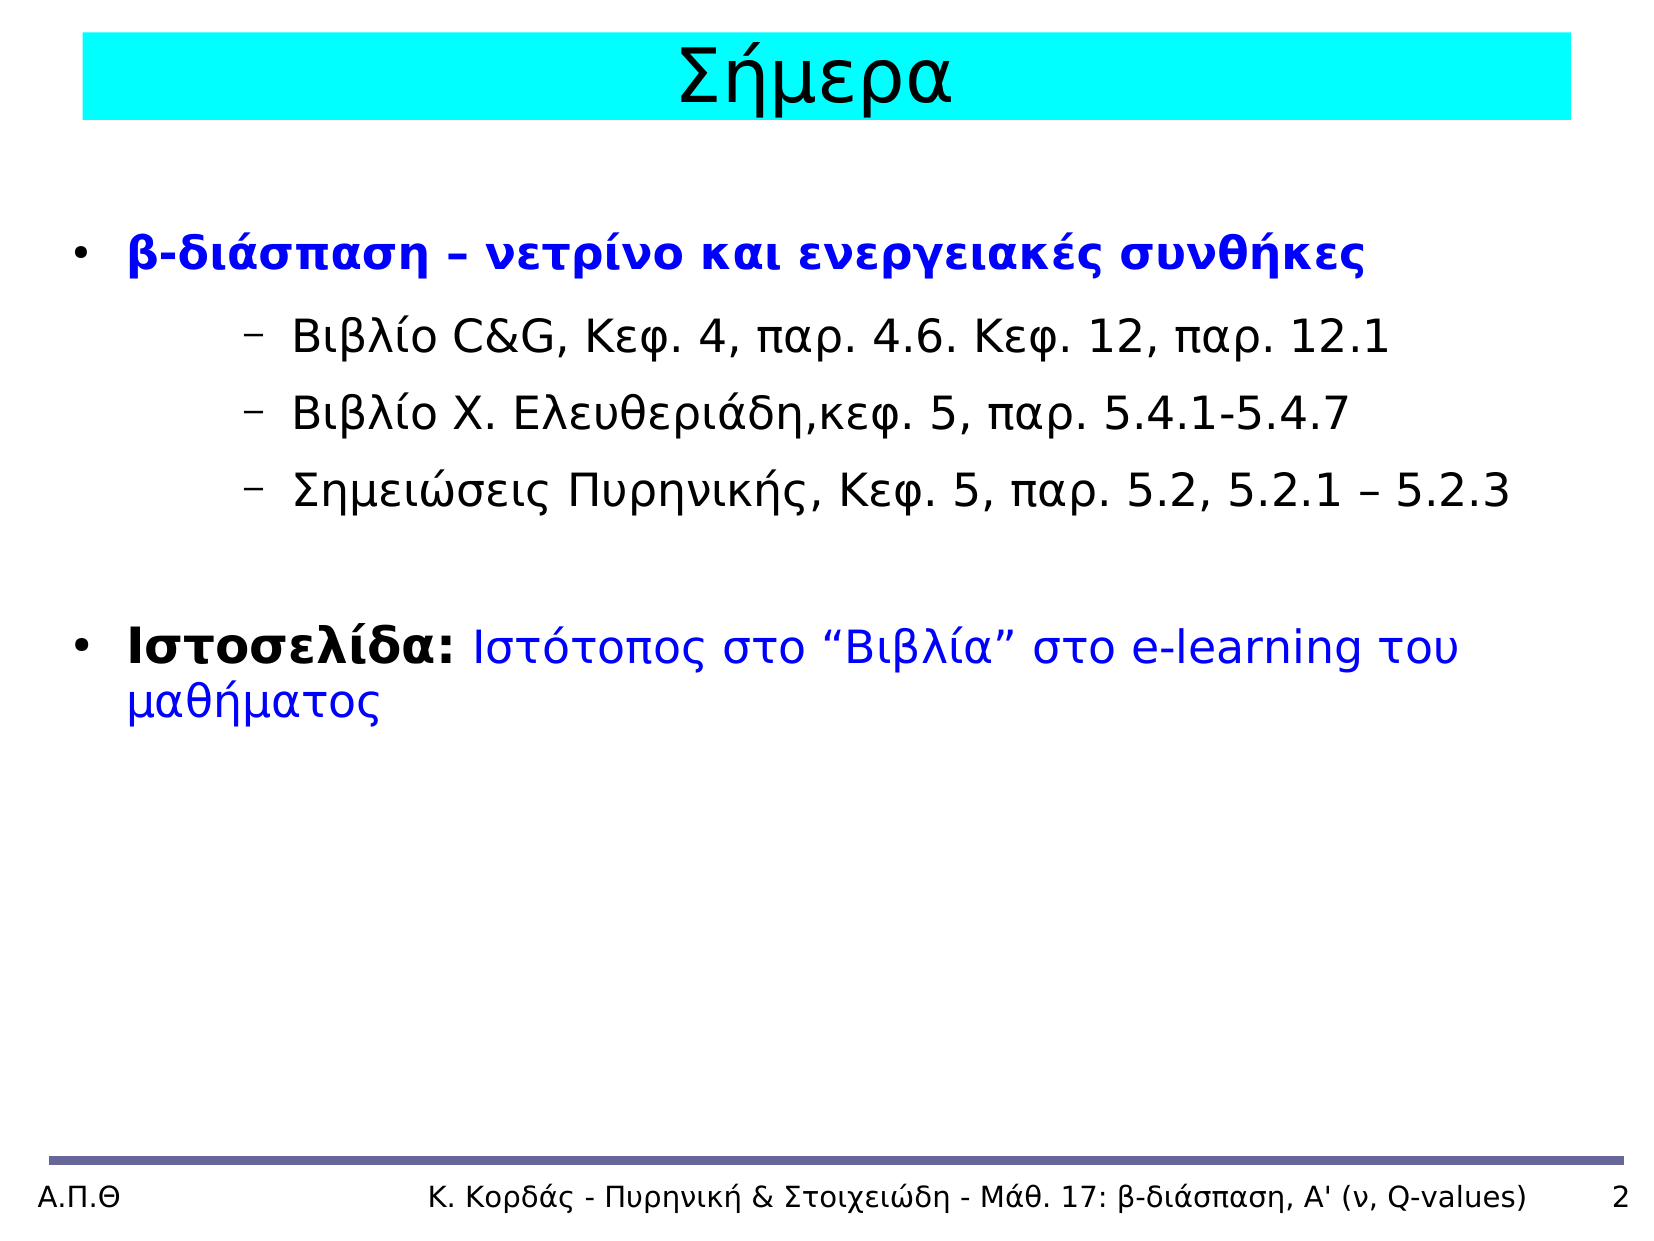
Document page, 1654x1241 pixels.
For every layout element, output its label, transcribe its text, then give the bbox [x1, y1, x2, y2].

list β-διάσπαση – νετρίνο και ενεργειακές συνθήκες Βιβλίο C&G, Κεφ. 4, παρ. 4.6. Κεφ. 12, παρ. 12.1 Βιβλίο Χ. Ελευθεριάδη,κεφ. 5, παρ. 5.4.1-5.4.7 Σημειώσεις Πυρηνικής, Κεφ. 5, παρ. 5.2, 5.2.1 – 5.2.3 Ιστοσελίδα: Ιστότοπος στο “Βιβλία” στο e-learning του μαθήματος [55, 144, 1631, 1106]
title Σήμερα [82, 32, 1571, 120]
